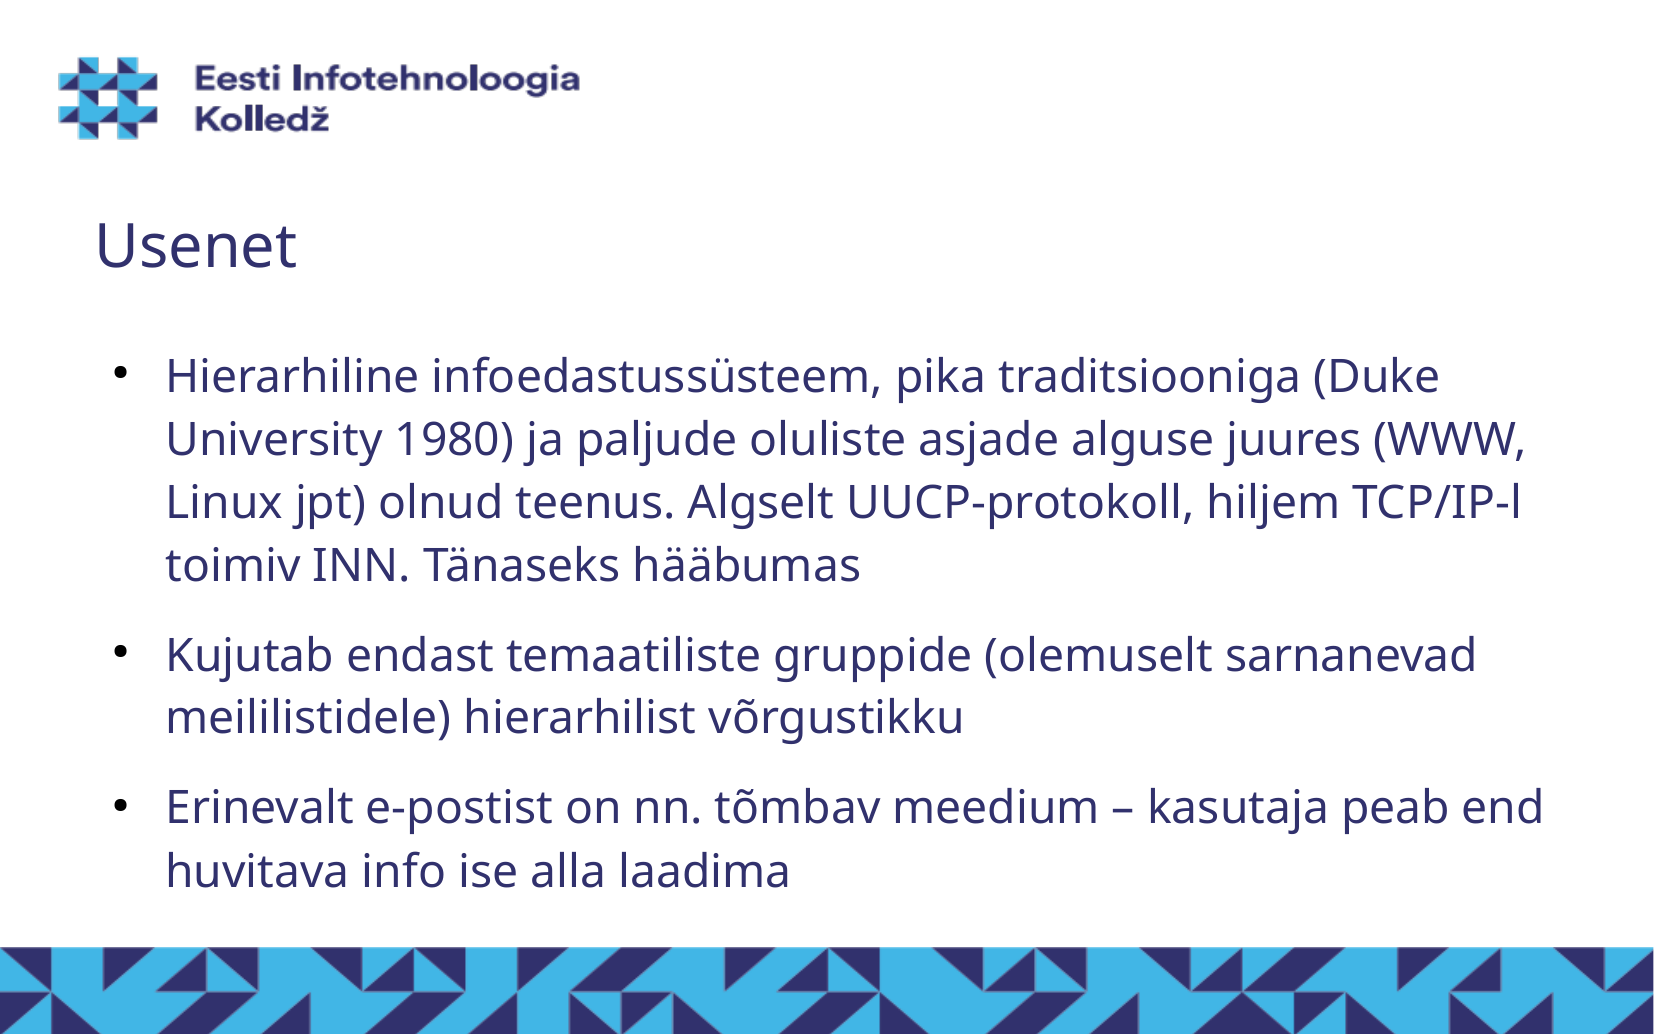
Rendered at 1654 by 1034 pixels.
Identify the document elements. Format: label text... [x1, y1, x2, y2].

list Hierarhiline infoedastussüsteem, pika traditsiooniga (Duke University 1980) ja paljude oluliste asjade alguse juures (WWW, Linux jpt) olnud teenus. Algselt UUCP-protokoll, hiljem TCP/IP-l toimiv INN. Tänaseks hääbumas Kujutab endast temaatiliste gruppide (olemuselt sarnanevad meililistidele) hierarhilist võrgustikku Erinevalt e-postist on nn. tõmbav meedium – kasutaja peab end huvitava info ise alla laadima [94, 342, 1607, 926]
title Usenet [94, 157, 1607, 330]
